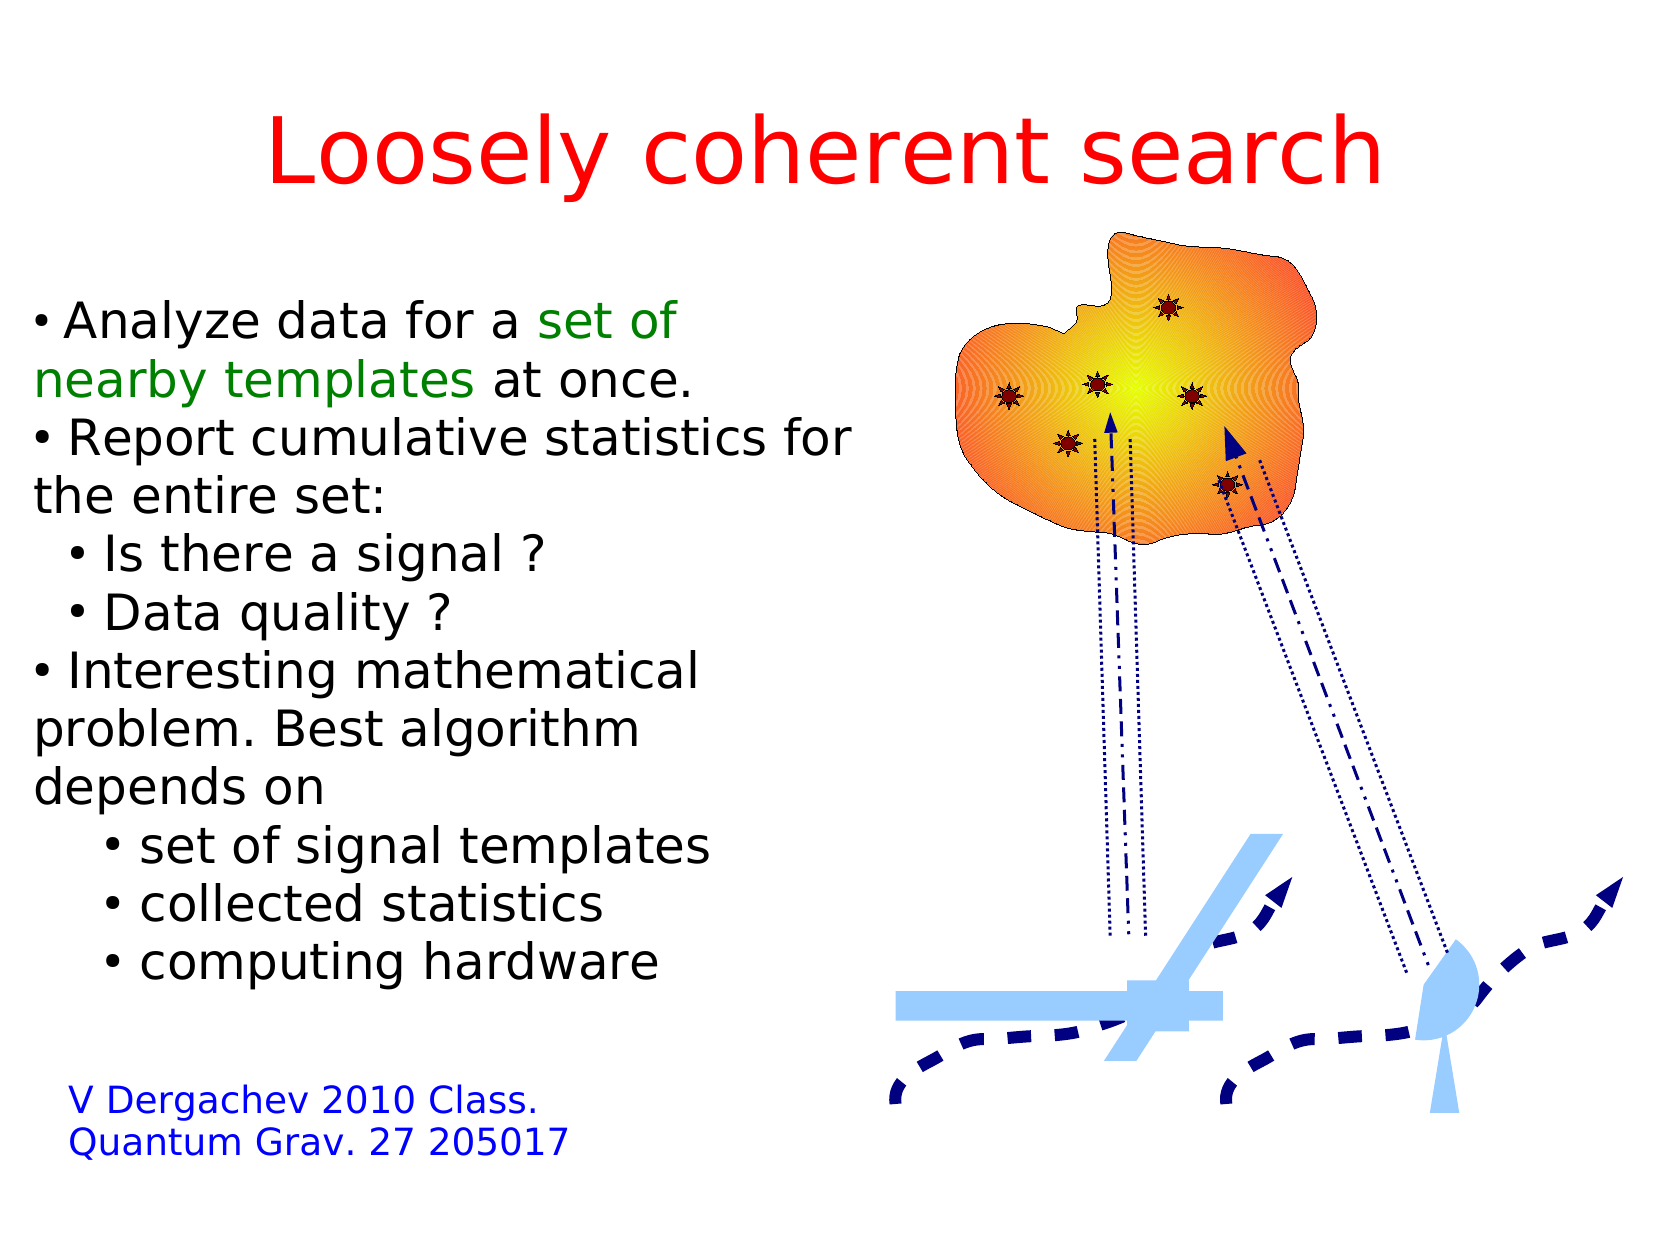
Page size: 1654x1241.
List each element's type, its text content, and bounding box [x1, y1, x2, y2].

text_box V Dergachev 2010 Class. Quantum Grav. 27 205017 [51, 1070, 631, 1175]
text_box Analyze data for a set of nearby templates at once. Report cumulative statistics for the entire set: Is there a signal ? Data quality ? Interesting mathematical problem. Best algorithm depends on set of signal templates collected statistics computing hardware [15, 282, 881, 1002]
text_box [895, 833, 1284, 1061]
text_box [1415, 939, 1480, 1113]
text_box [955, 232, 1317, 545]
title Loosely coherent search [82, 49, 1571, 257]
